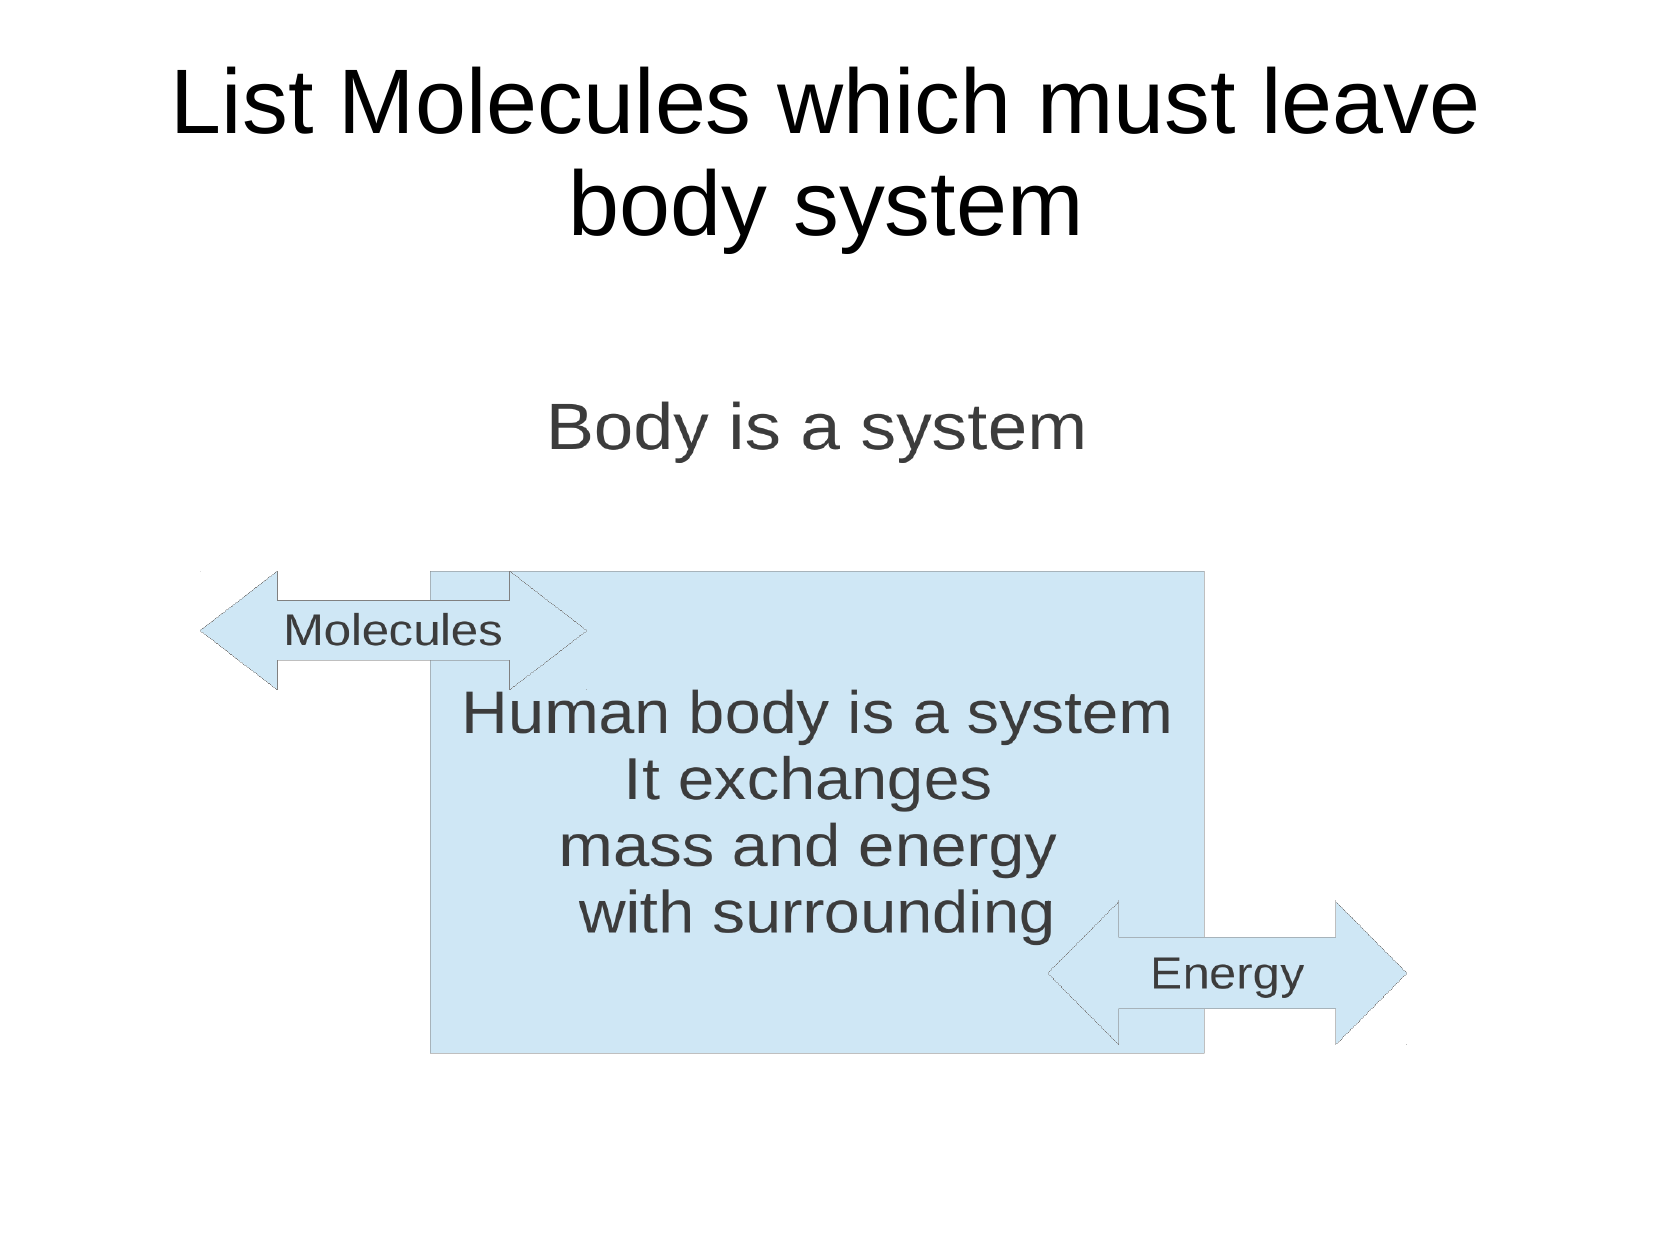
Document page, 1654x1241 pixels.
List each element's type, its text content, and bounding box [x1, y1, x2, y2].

picture [172, 317, 1463, 1205]
title List Molecules which must leave body system [82, 49, 1571, 257]
